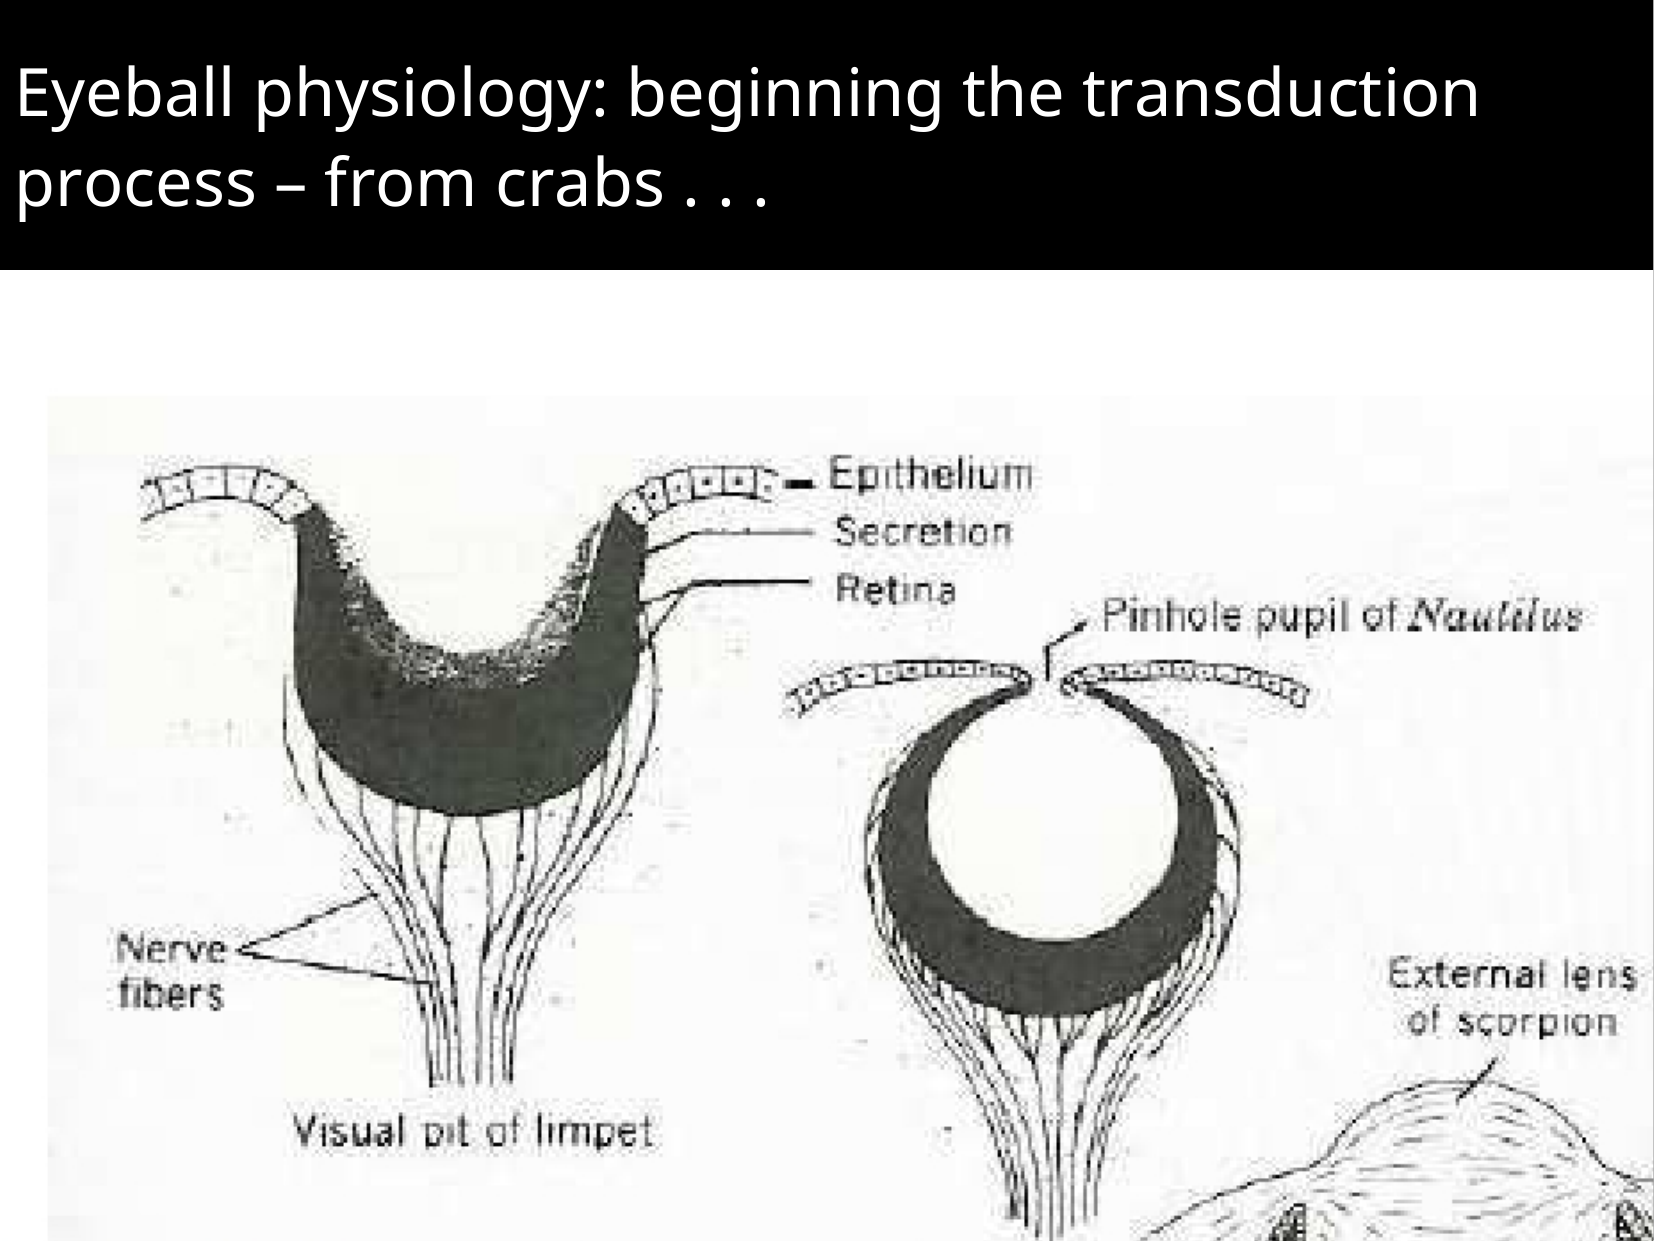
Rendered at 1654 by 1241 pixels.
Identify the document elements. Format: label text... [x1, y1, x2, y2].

picture [0, 270, 1654, 1241]
text_box Eyeball physiology: beginning the transduction process – from crabs . . . [0, 37, 1617, 208]
